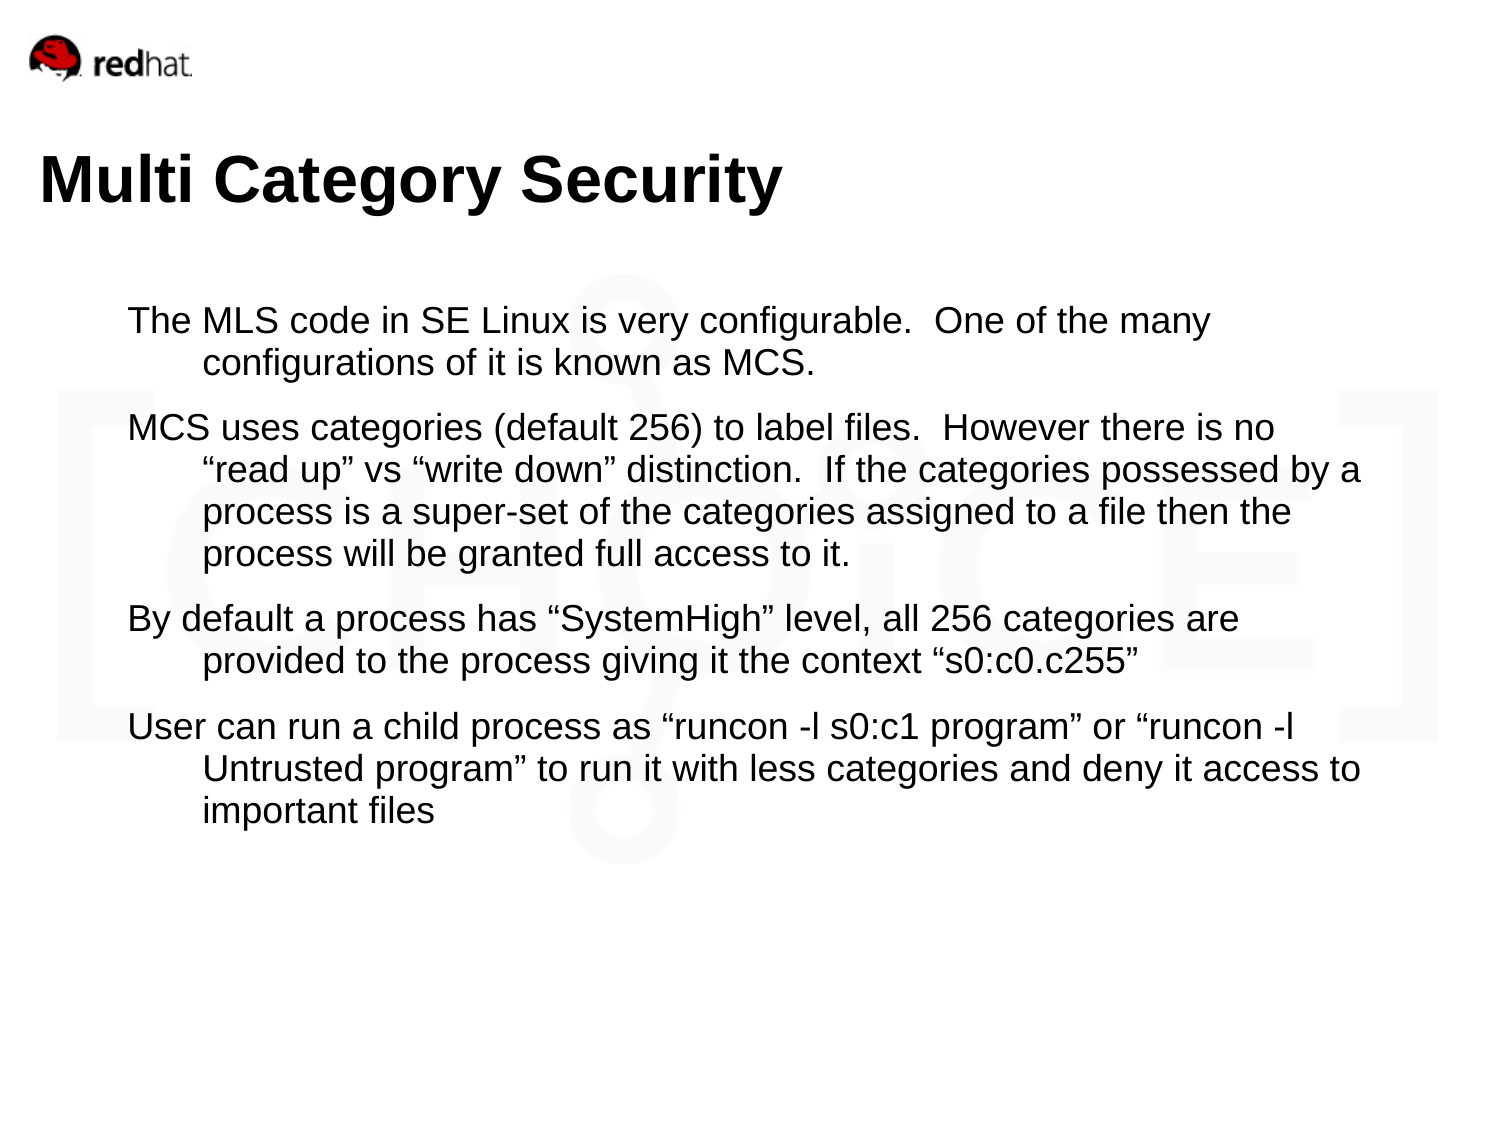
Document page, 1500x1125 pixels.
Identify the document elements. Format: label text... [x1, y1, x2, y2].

picture [28, 33, 192, 82]
list The MLS code in SE Linux is very configurable. One of the many configurations of it is known as MCS. MCS uses categories (default 256) to label files. However there is no “read up” vs “write down” distinction. If the categories possessed by a process is a super-set of the categories assigned to a file then the process will be granted full access to it. By default a process has “SystemHigh” level, all 256 categories are provided to the process giving it the context “s0:c0.c255” User can run a child process as “runcon -l s0:c1 program” or “runcon -l Untrusted program” to run it with less categories and deny it access to important files [112, 291, 1389, 943]
title Multi Category Security [25, 82, 1378, 225]
picture [57, 274, 1438, 864]
